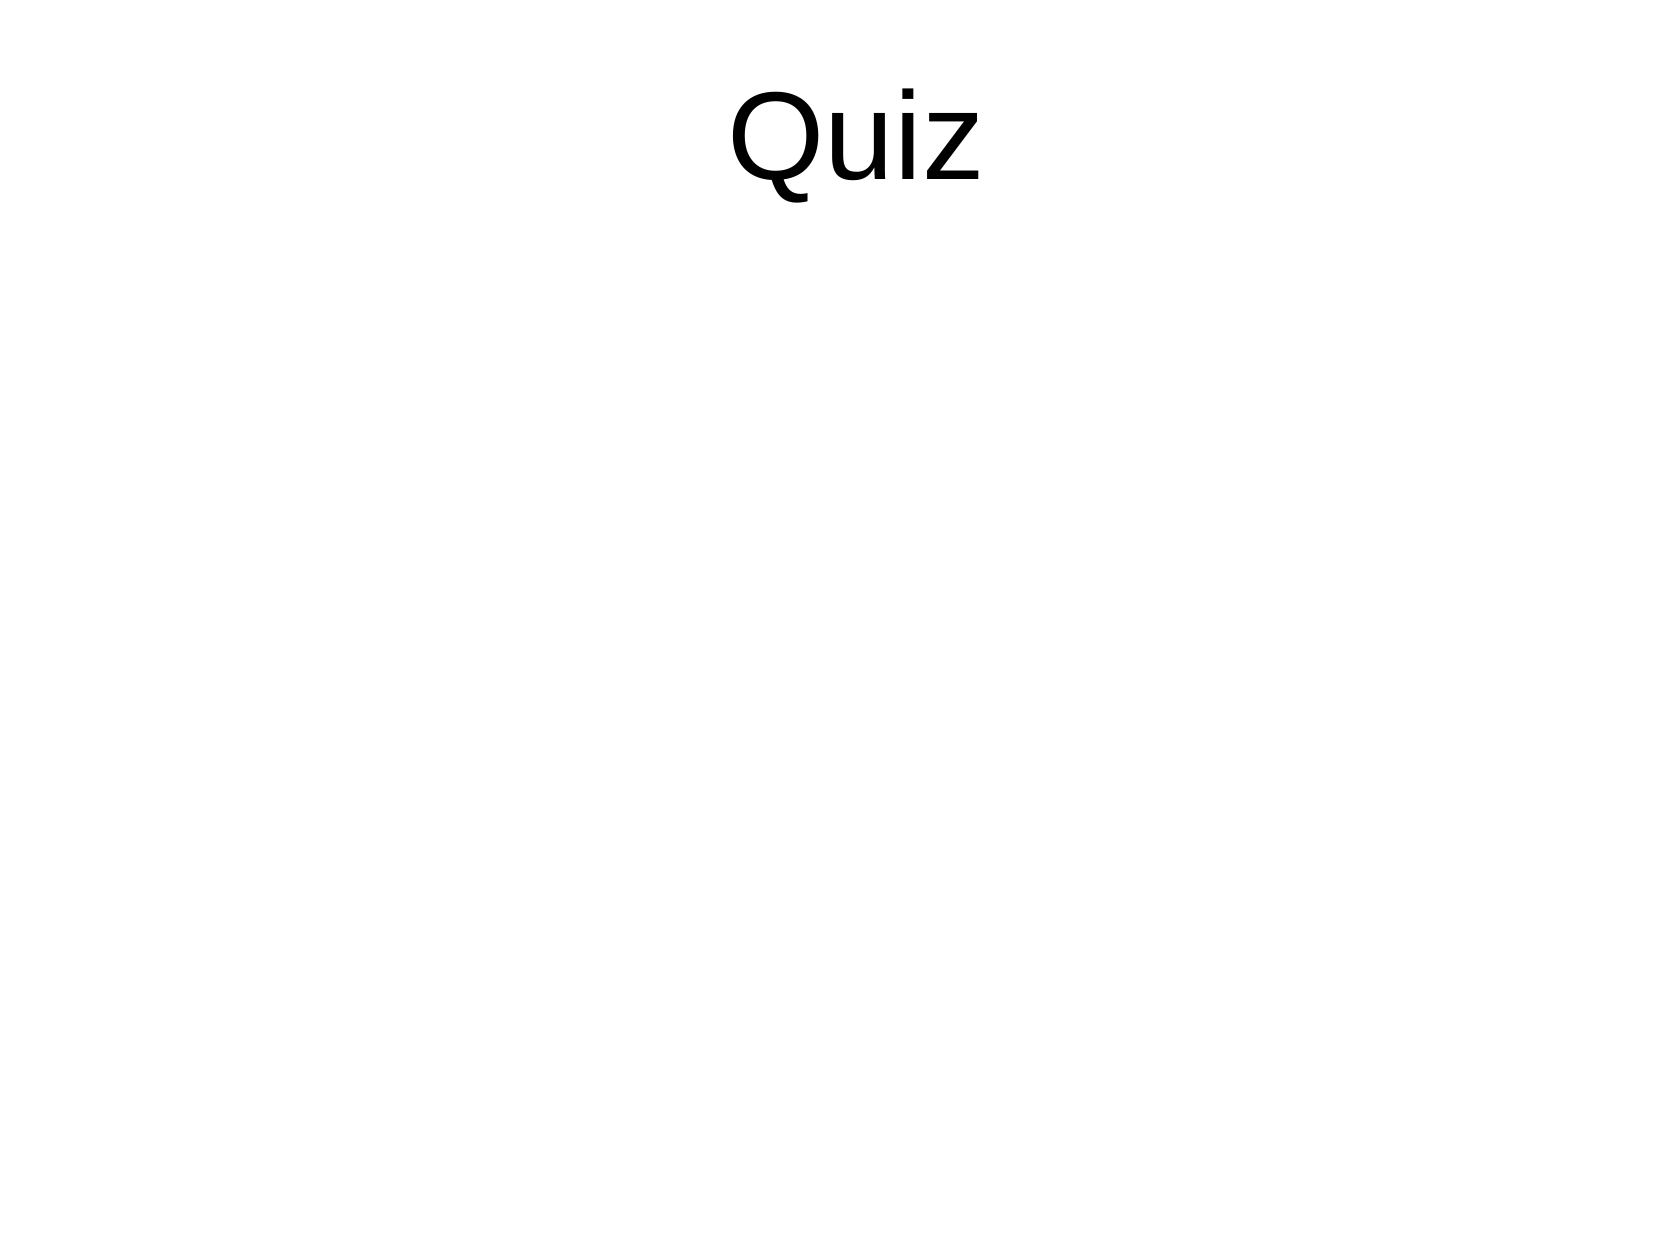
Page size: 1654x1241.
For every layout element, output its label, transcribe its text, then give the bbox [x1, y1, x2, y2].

text_box Quiz [460, 59, 1252, 214]
